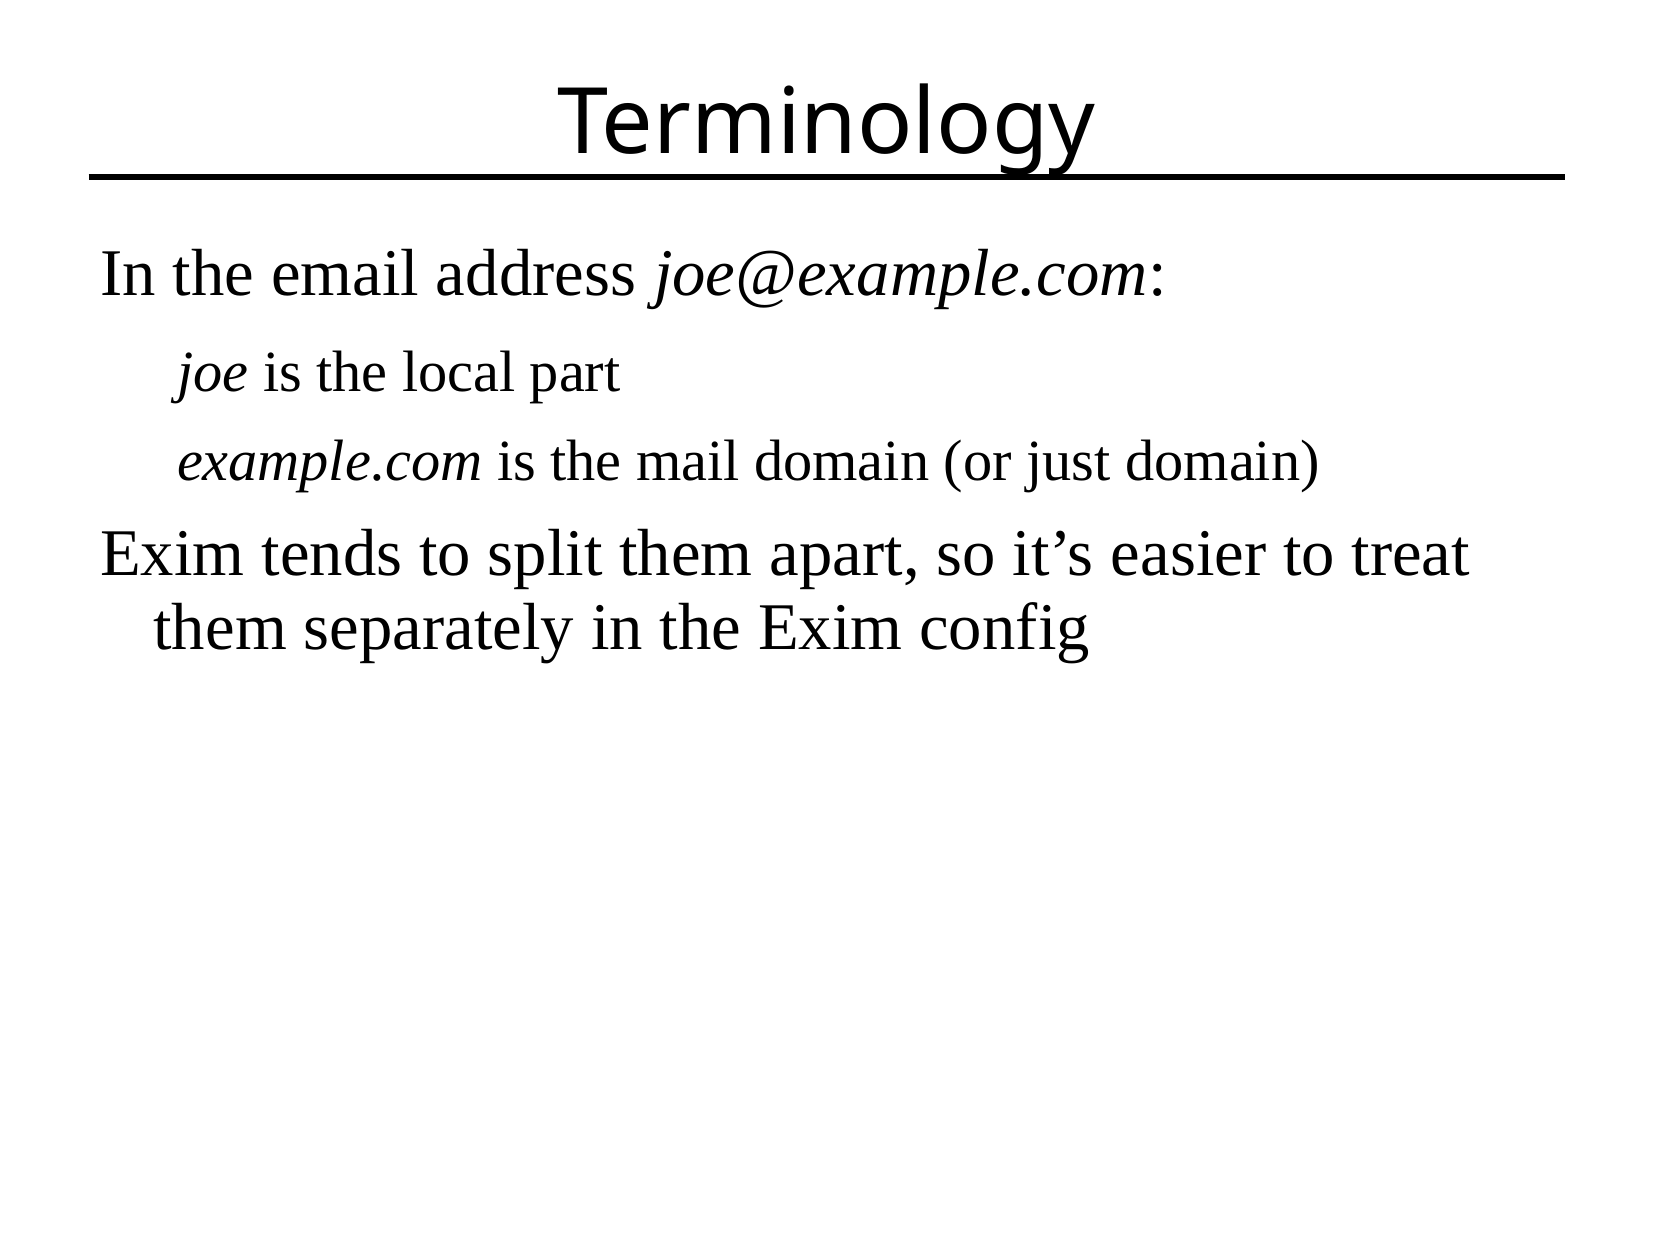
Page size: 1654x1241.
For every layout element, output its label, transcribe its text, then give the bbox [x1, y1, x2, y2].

list In the email address joe@example.com: joe is the local part example.com is the mail domain (or just domain) Exim tends to split them apart, so it’s easier to treat them separately in the Exim config [82, 236, 1571, 1123]
title Terminology [82, 29, 1571, 207]
